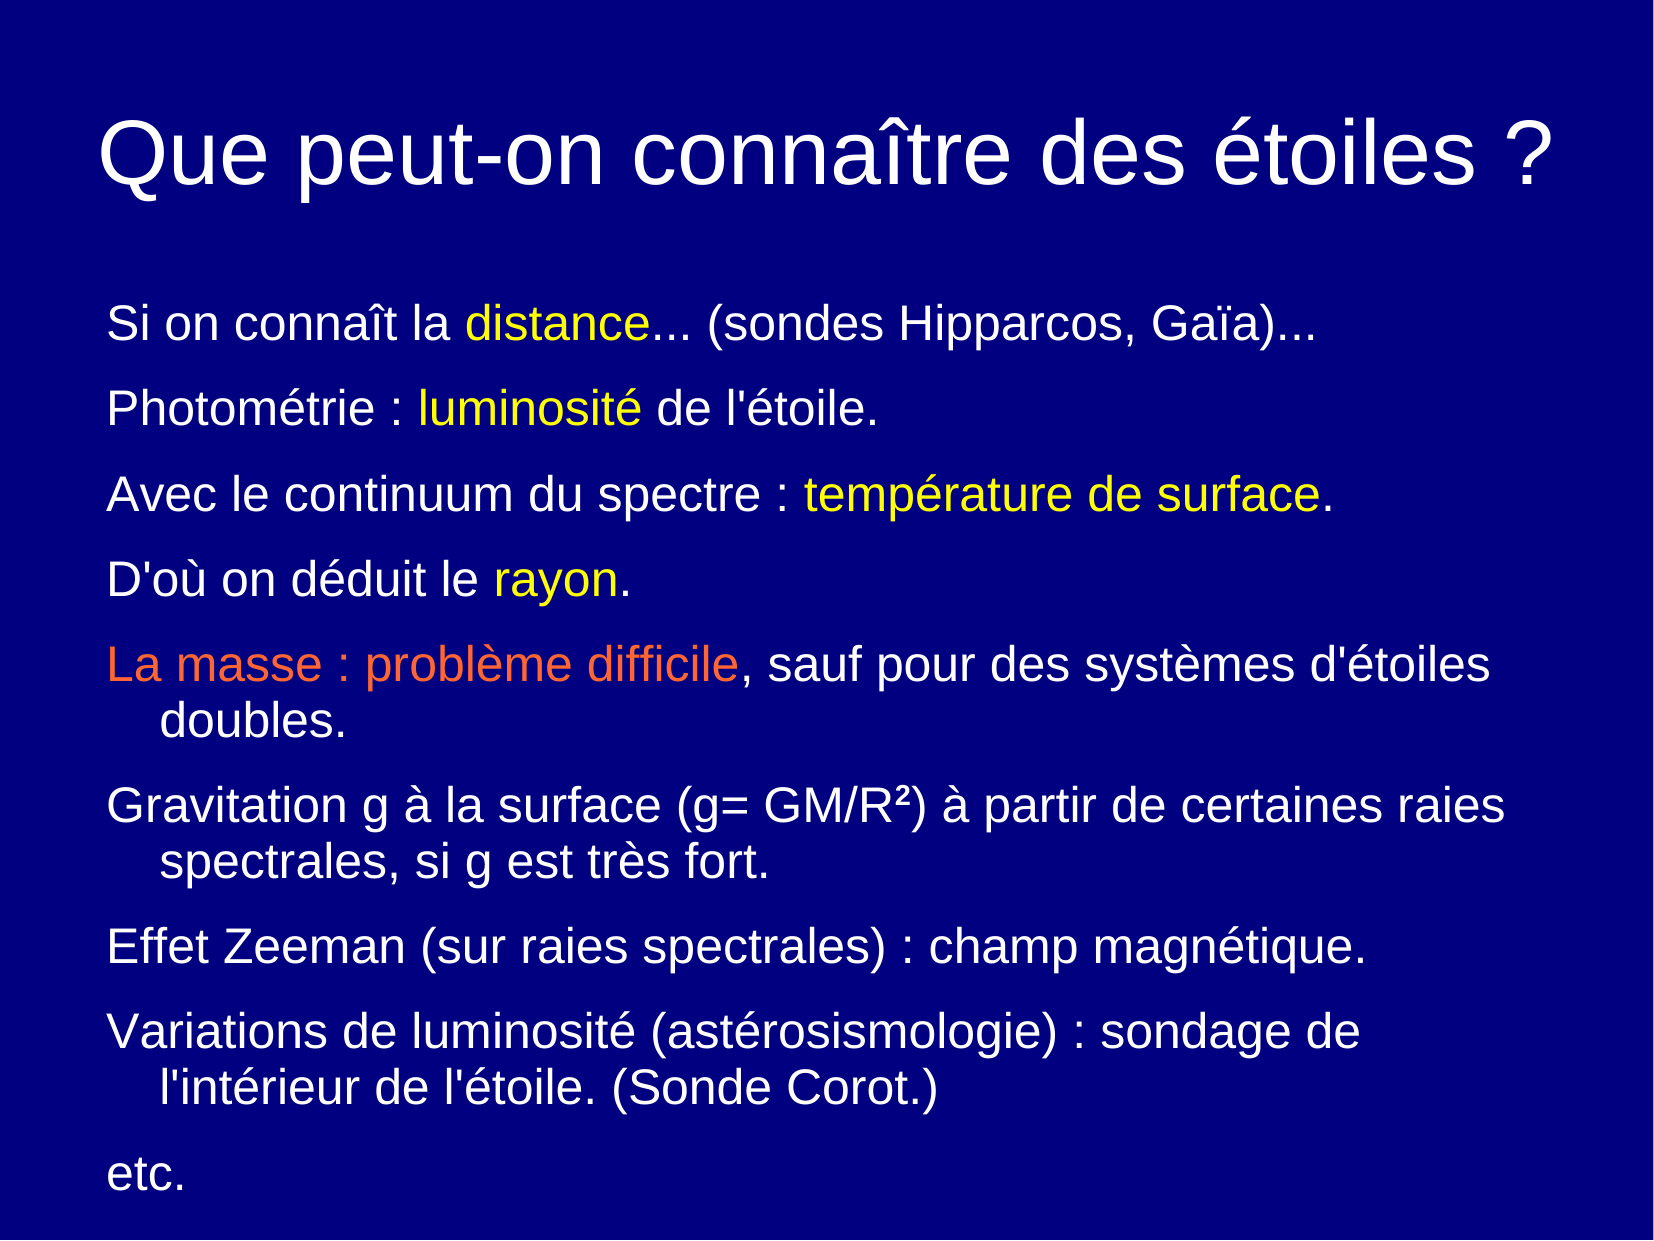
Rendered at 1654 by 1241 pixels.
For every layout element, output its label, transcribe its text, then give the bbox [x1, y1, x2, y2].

title Que peut-on connaître des étoiles ? [82, 49, 1571, 257]
list Si on connaît la distance... (sondes Hipparcos, Gaïa)... Photométrie : luminosité de l'étoile. Avec le continuum du spectre : température de surface. D'où on déduit le rayon. La masse : problème difficile, sauf pour des systèmes d'étoiles doubles. Gravitation g à la surface (g= GM/R2) à partir de certaines raies spectrales, si g est très fort. Effet Zeeman (sur raies spectrales) : champ magnétique. Variations de luminosité (astérosismologie) : sondage de l'intérieur de l'étoile. (Sonde Corot.) etc. [88, 295, 1577, 1204]
